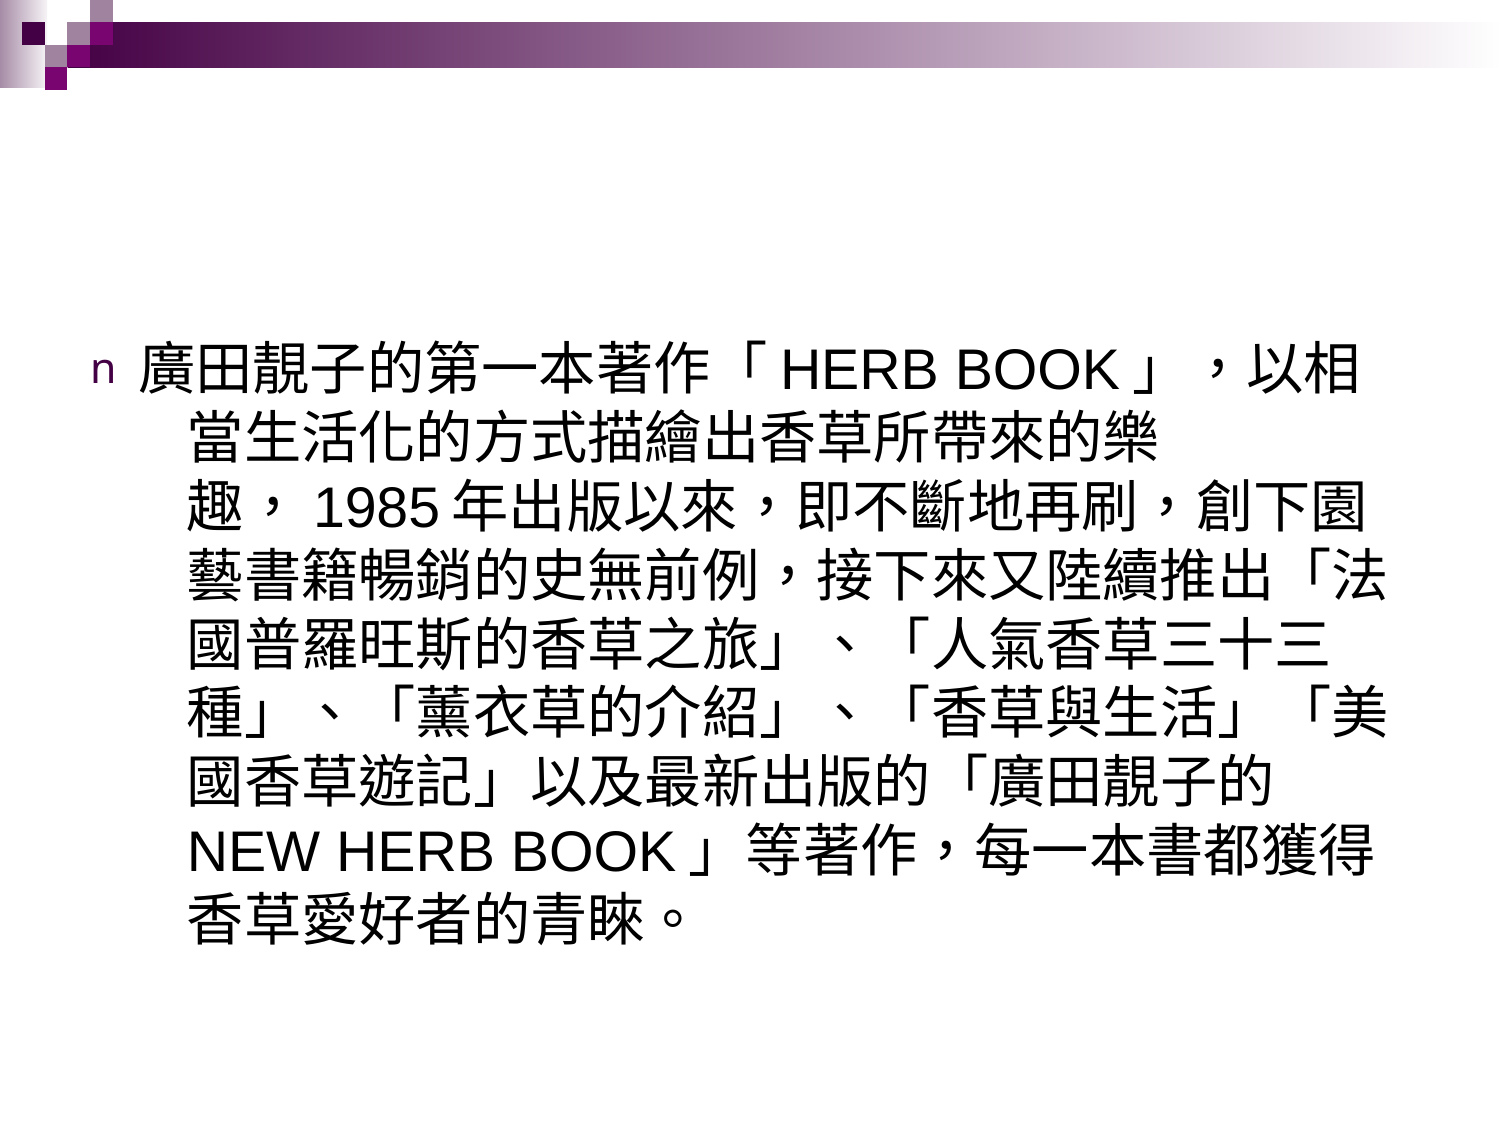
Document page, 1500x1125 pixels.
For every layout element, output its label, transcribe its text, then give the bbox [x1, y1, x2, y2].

list 廣田靚子的第一本著作「HERB BOOK」，以相當生活化的方式描繪出香草所帶來的樂趣，1985年出版以來，即不斷地再刷，創下園藝書籍暢銷的史無前例，接下來又陸續推出「法國普羅旺斯的香草之旅」、「人氣香草三十三種」、「薰衣草的介紹」、「香草與生活」「美國香草遊記」以及最新出版的「廣田靚子的NEW HERB BOOK」等著作，每一本書都獲得香草愛好者的青睞。 [75, 324, 1426, 963]
